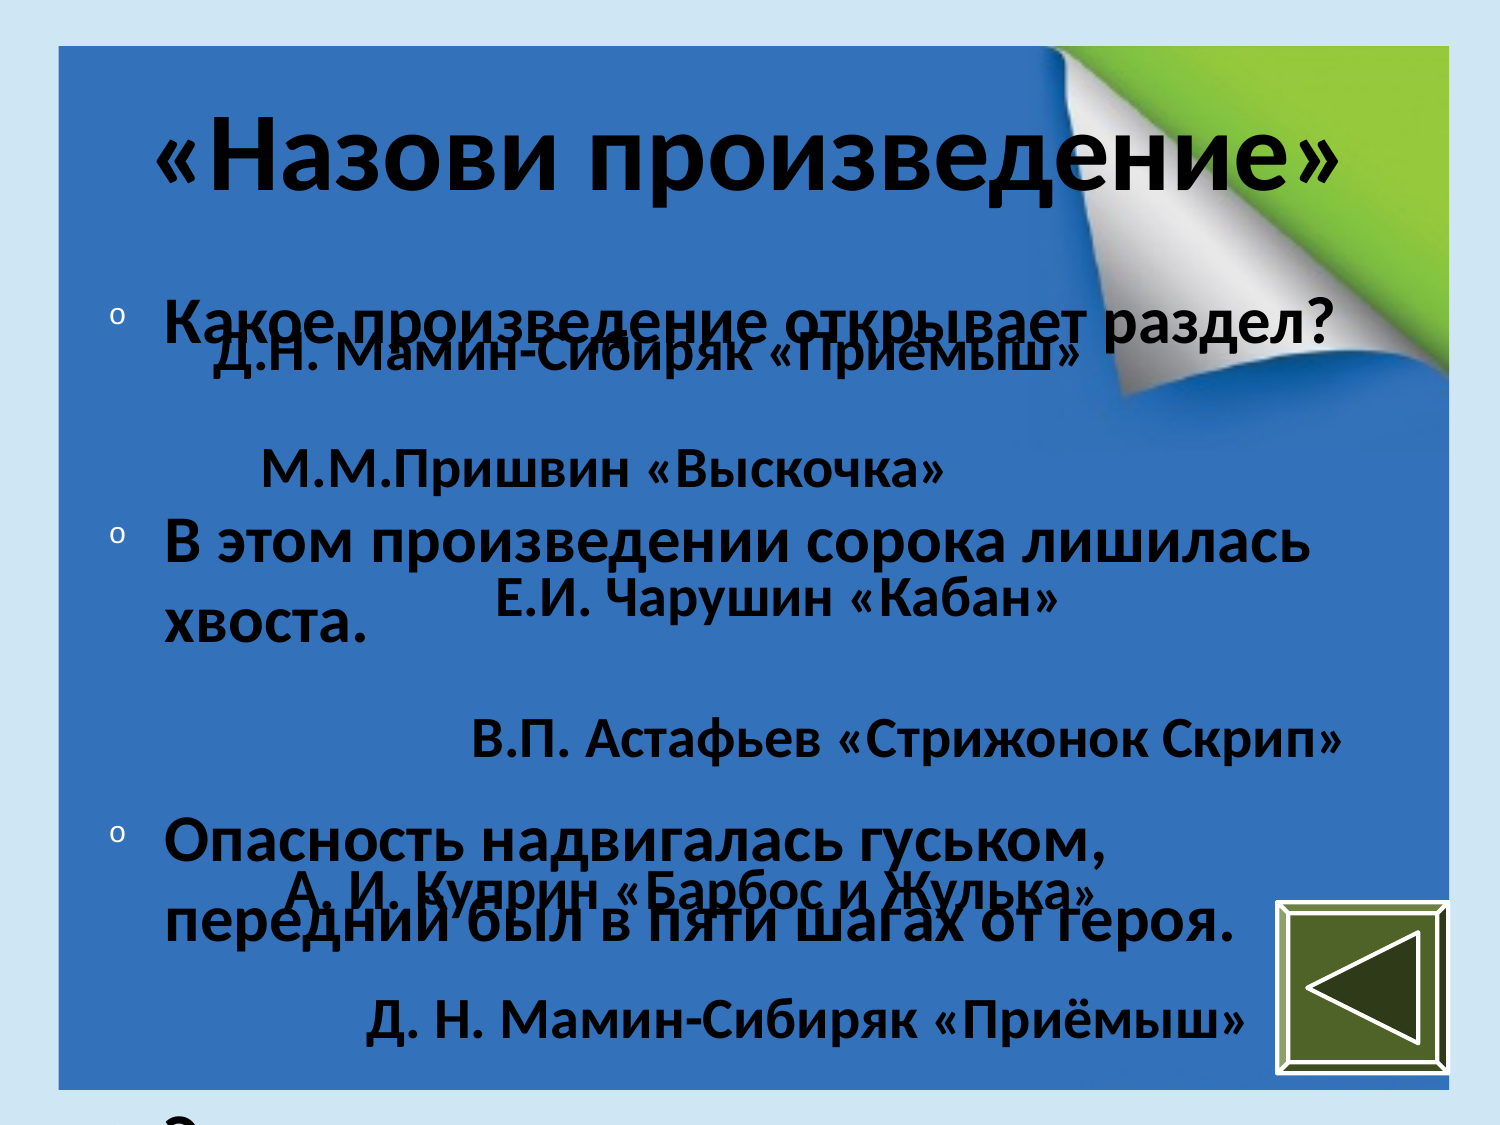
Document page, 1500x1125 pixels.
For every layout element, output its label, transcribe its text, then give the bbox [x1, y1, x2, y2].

list Какое произведение открывает раздел? В этом произведении сорока лишилась хвоста. Опасность надвигалась гуськом, передний был в пяти шагах от героя. Этому герою пришлось учиться самому, без помощи родителей. Они были разными, но дружба их – крепкой. Он был приёмным членом семьи, но очень любимым. [93, 269, 1369, 989]
text_box М.М.Пришвин «Выскочка» [246, 421, 1231, 507]
picture [58, 46, 1450, 1090]
text_box В.П. Астафьев «Стрижонок Скрип» [457, 691, 1395, 777]
text_box А. И. Куприн «Барбос и Жулька» [269, 843, 1313, 929]
text_box [1278, 902, 1449, 1074]
text_box Д. Н. Мамин-Сибиряк «Приёмыш» [351, 972, 1277, 1058]
text_box Е.И. Чарушин «Кабан» [480, 550, 1119, 636]
text_box Д.Н. Мамин-Сибиряк «Приёмыш» [199, 304, 1266, 435]
title «Назови произведение» [112, 70, 1388, 211]
